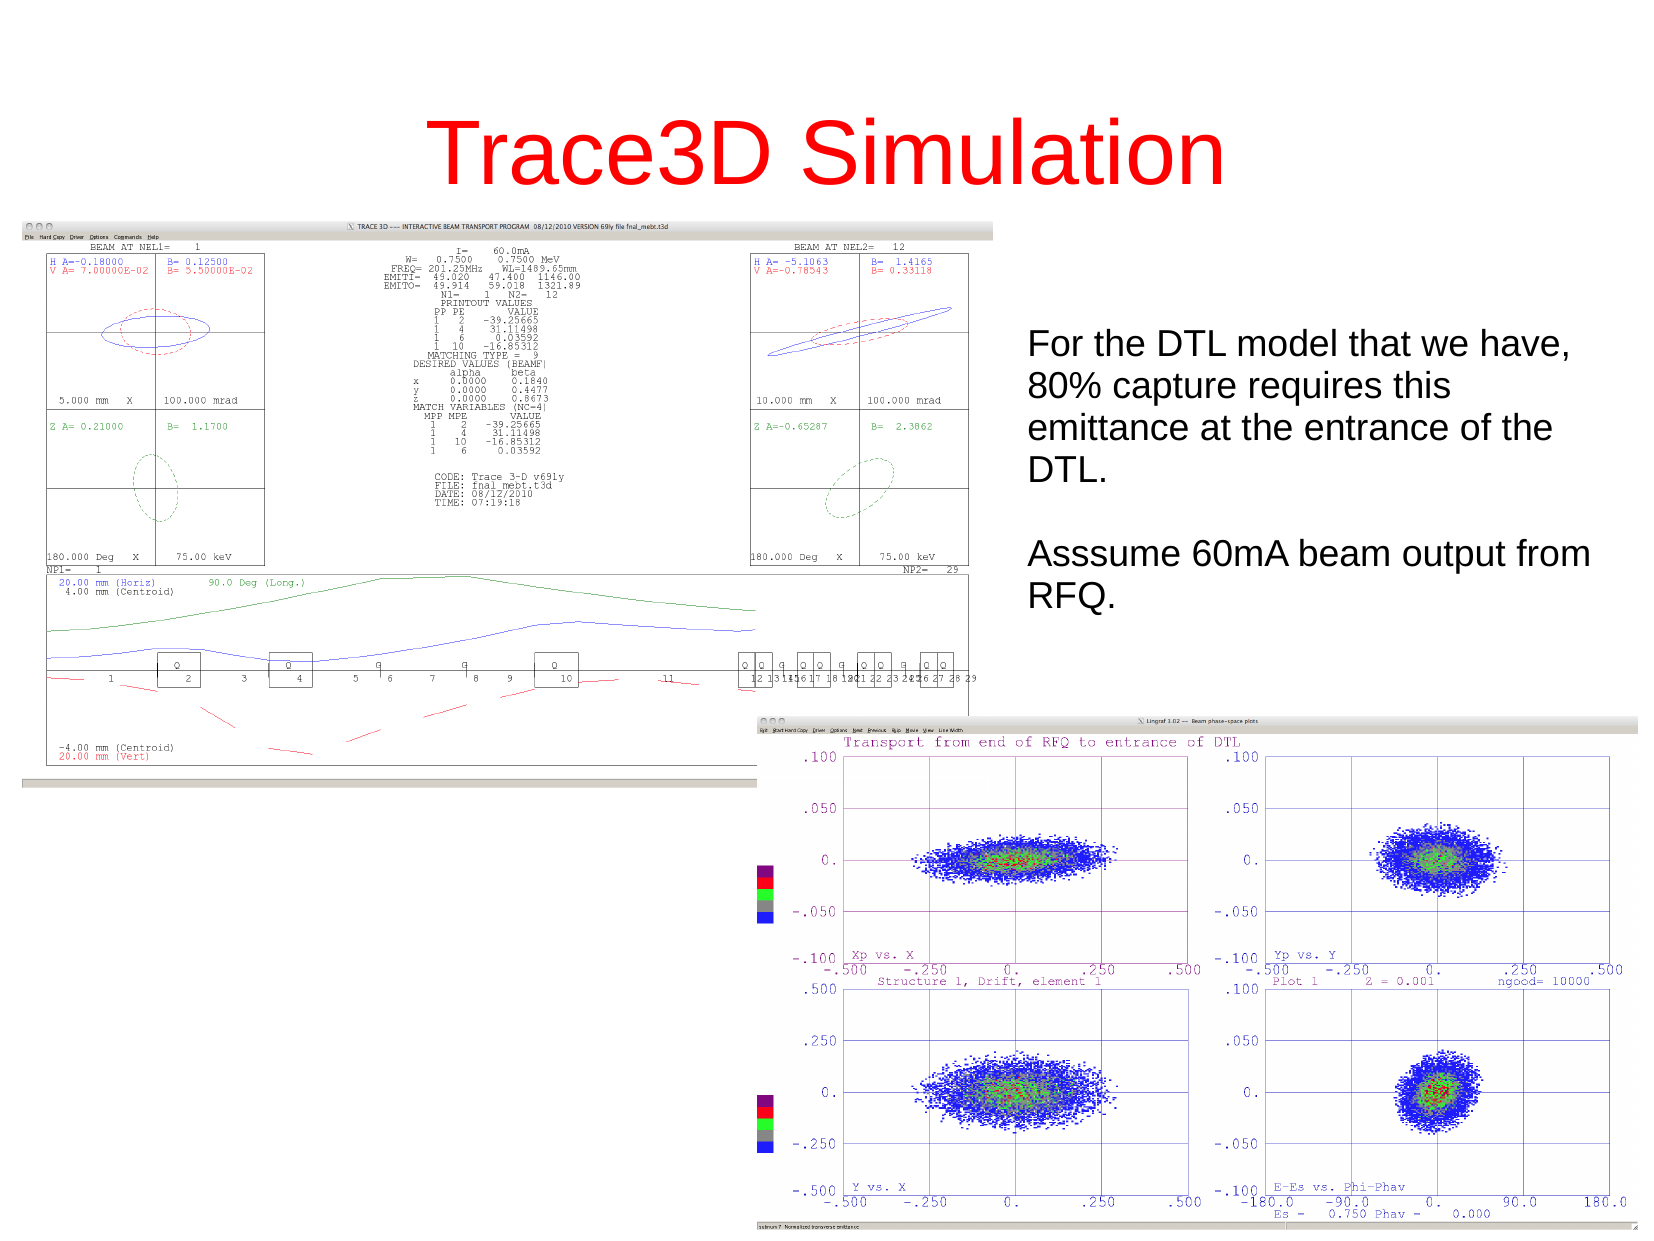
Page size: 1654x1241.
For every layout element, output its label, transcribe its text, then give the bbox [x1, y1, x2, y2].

title Trace3D Simulation [82, 49, 1571, 257]
text_box For the DTL model that we have, 80% capture requires this emittance at the entrance of the DTL. Asssume 60mA beam output from RFQ. [1012, 315, 1613, 624]
picture [22, 221, 1638, 1231]
